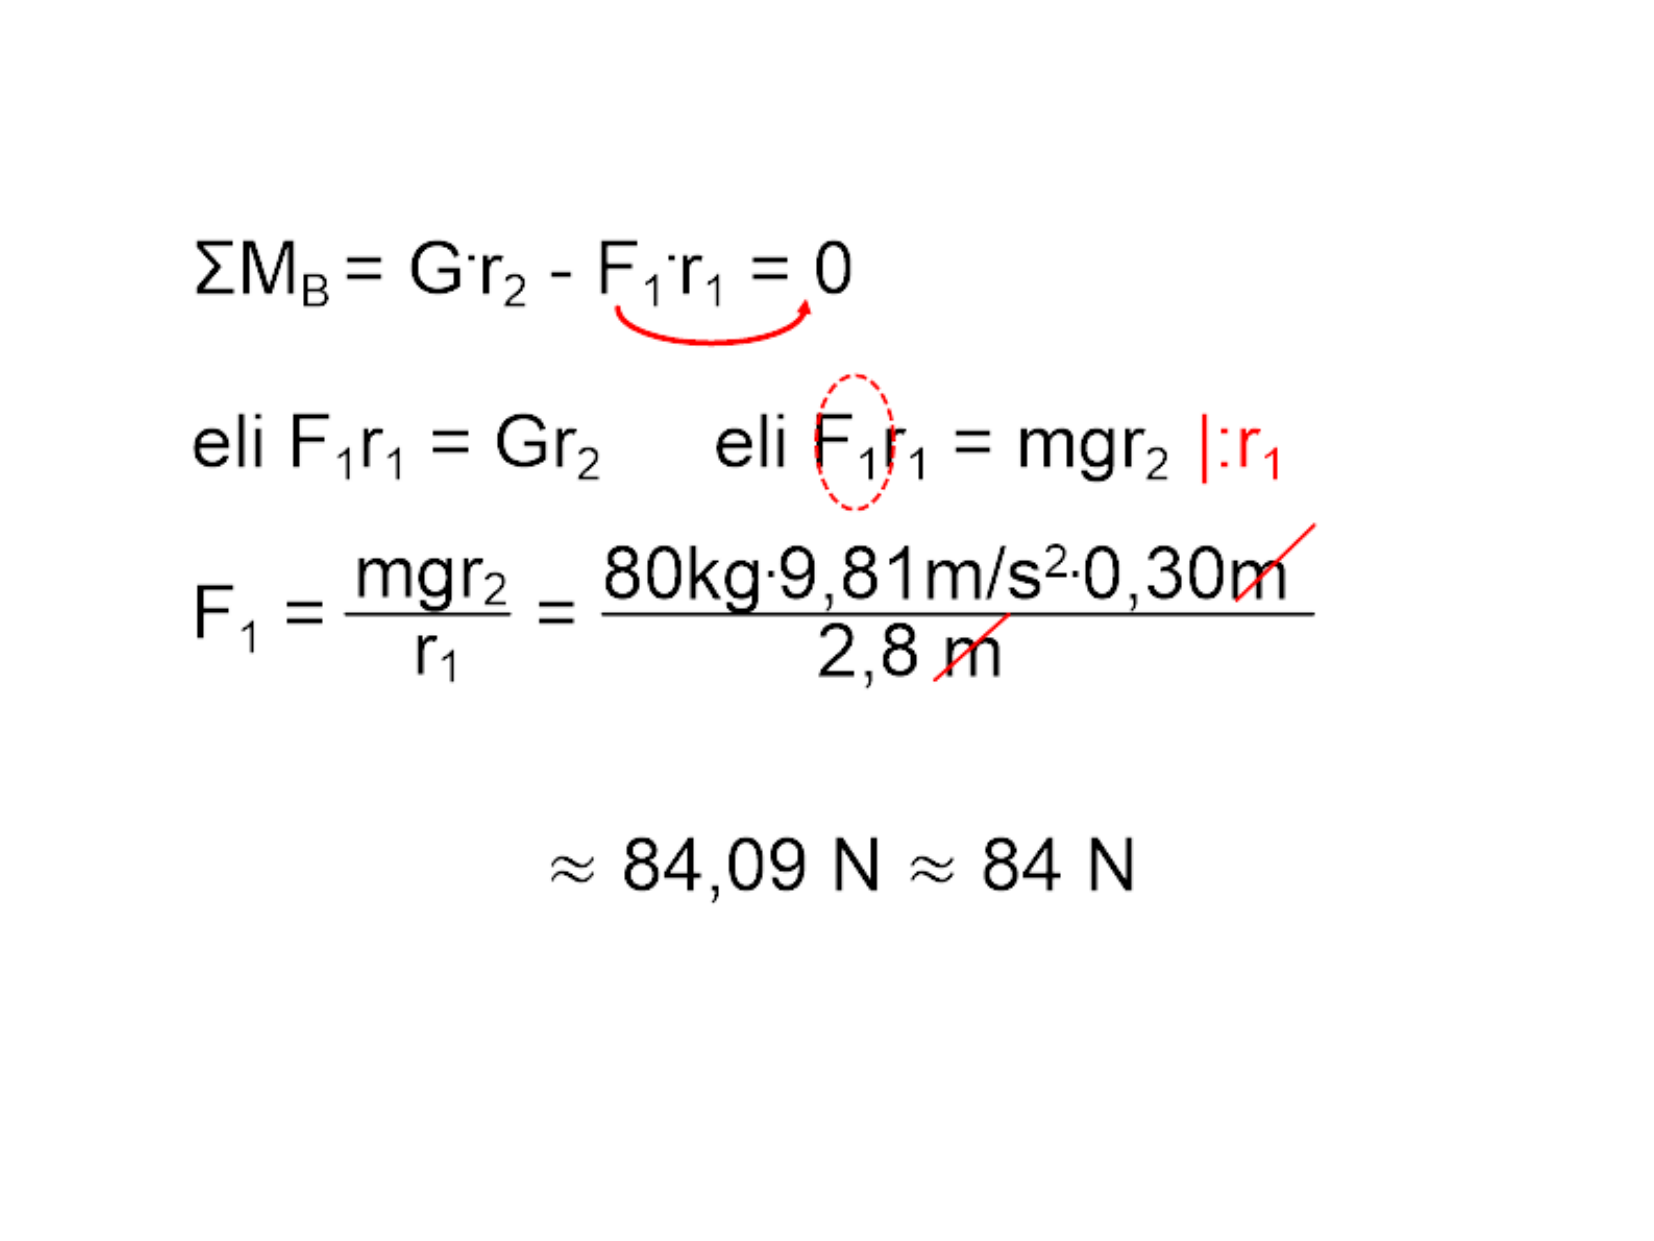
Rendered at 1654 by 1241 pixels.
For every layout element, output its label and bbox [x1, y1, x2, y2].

picture [129, 129, 1453, 970]
